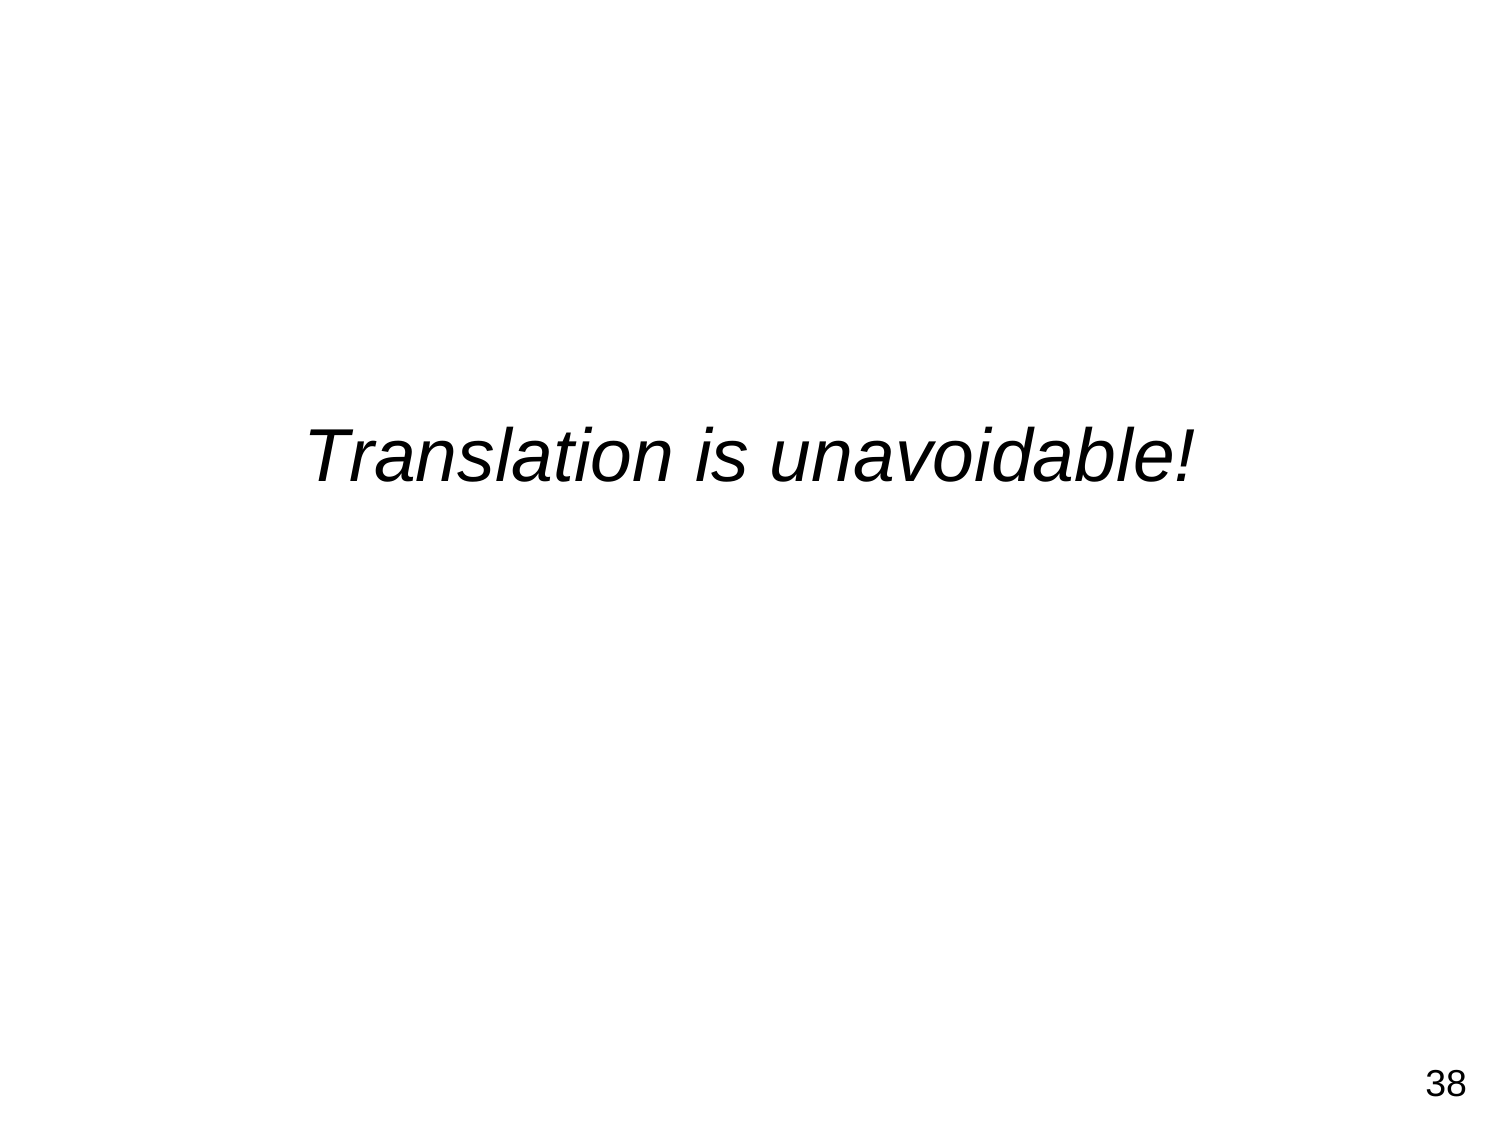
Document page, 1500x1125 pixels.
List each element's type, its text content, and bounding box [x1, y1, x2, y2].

title Translation is unavoidable! [75, 357, 1425, 546]
